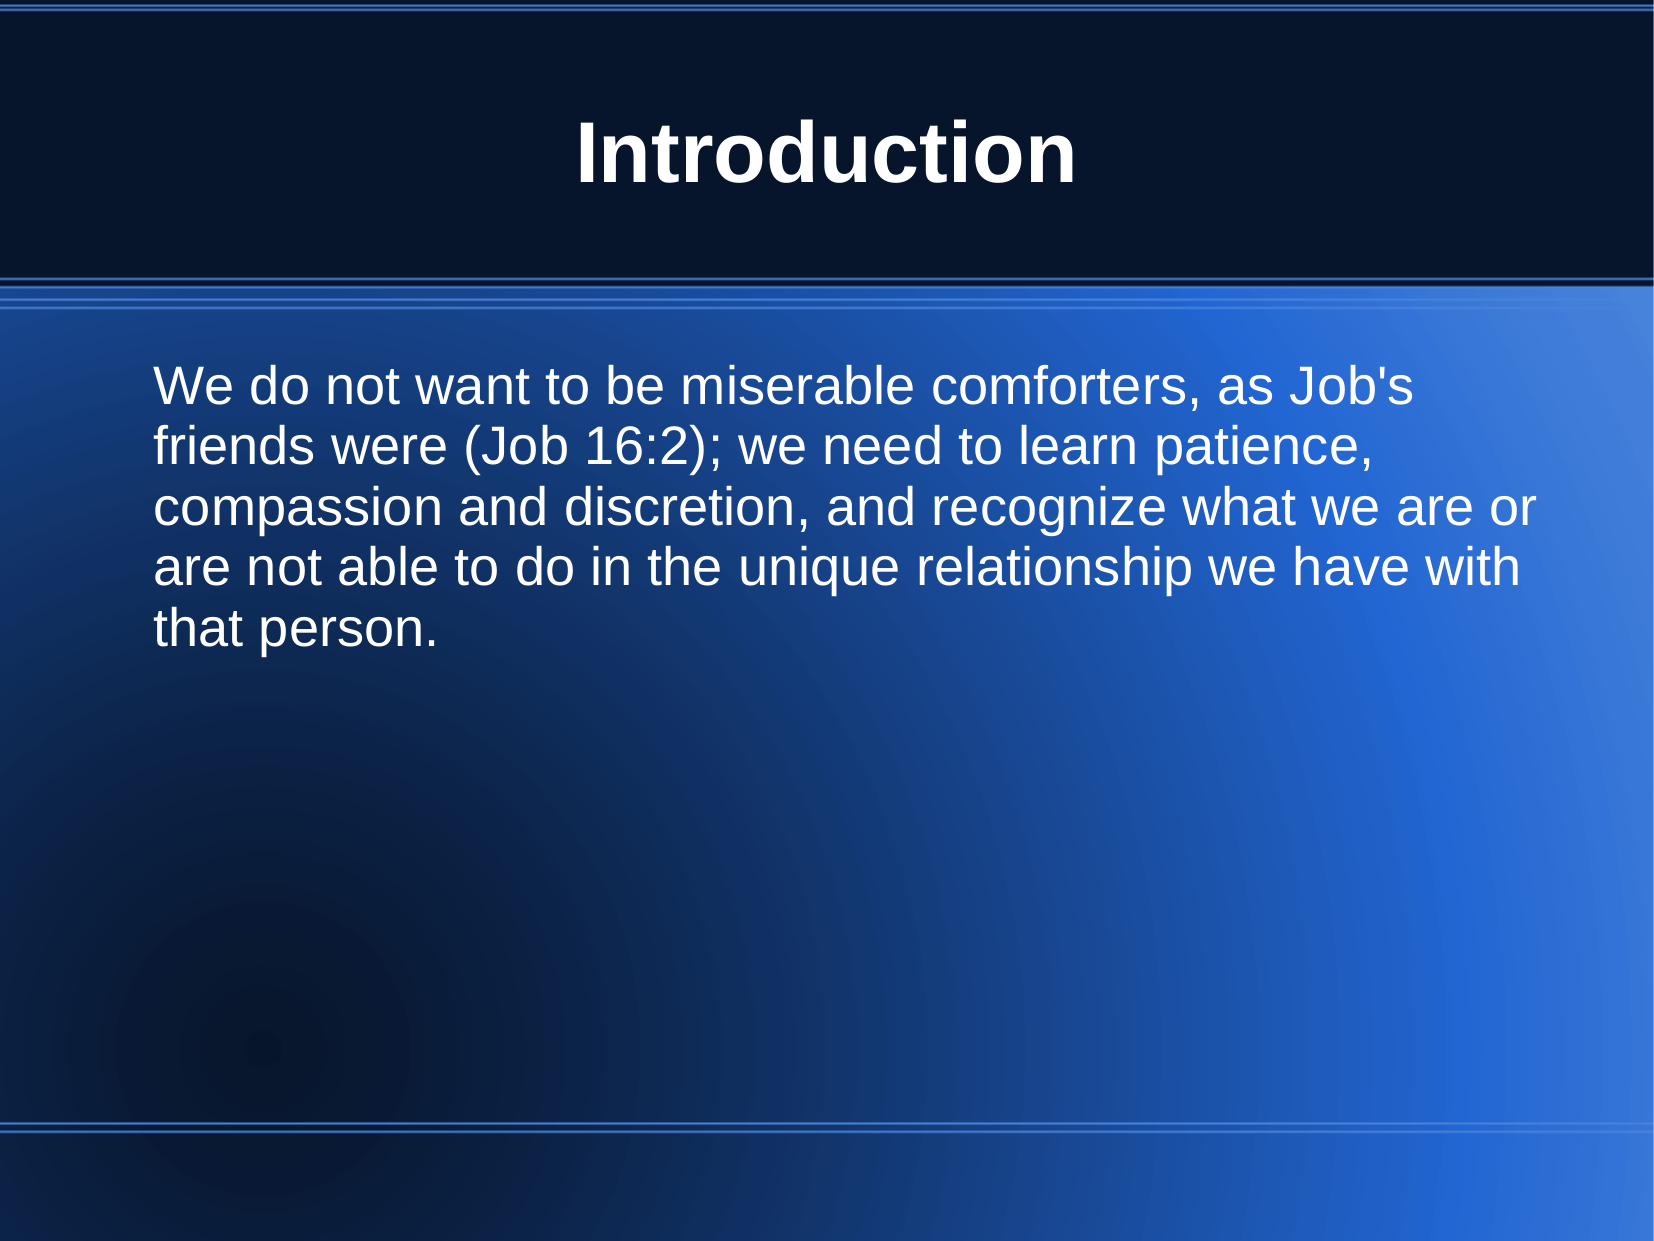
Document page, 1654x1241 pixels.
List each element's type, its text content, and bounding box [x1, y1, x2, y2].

picture [0, 0, 1654, 1241]
list We do not want to be miserable comforters, as Job's friends were (Job 16:2); we need to learn patience, compassion and discretion, and recognize what we are or are not able to do in the unique relationship we have with that person. [82, 355, 1571, 1058]
title Introduction [82, 49, 1571, 257]
